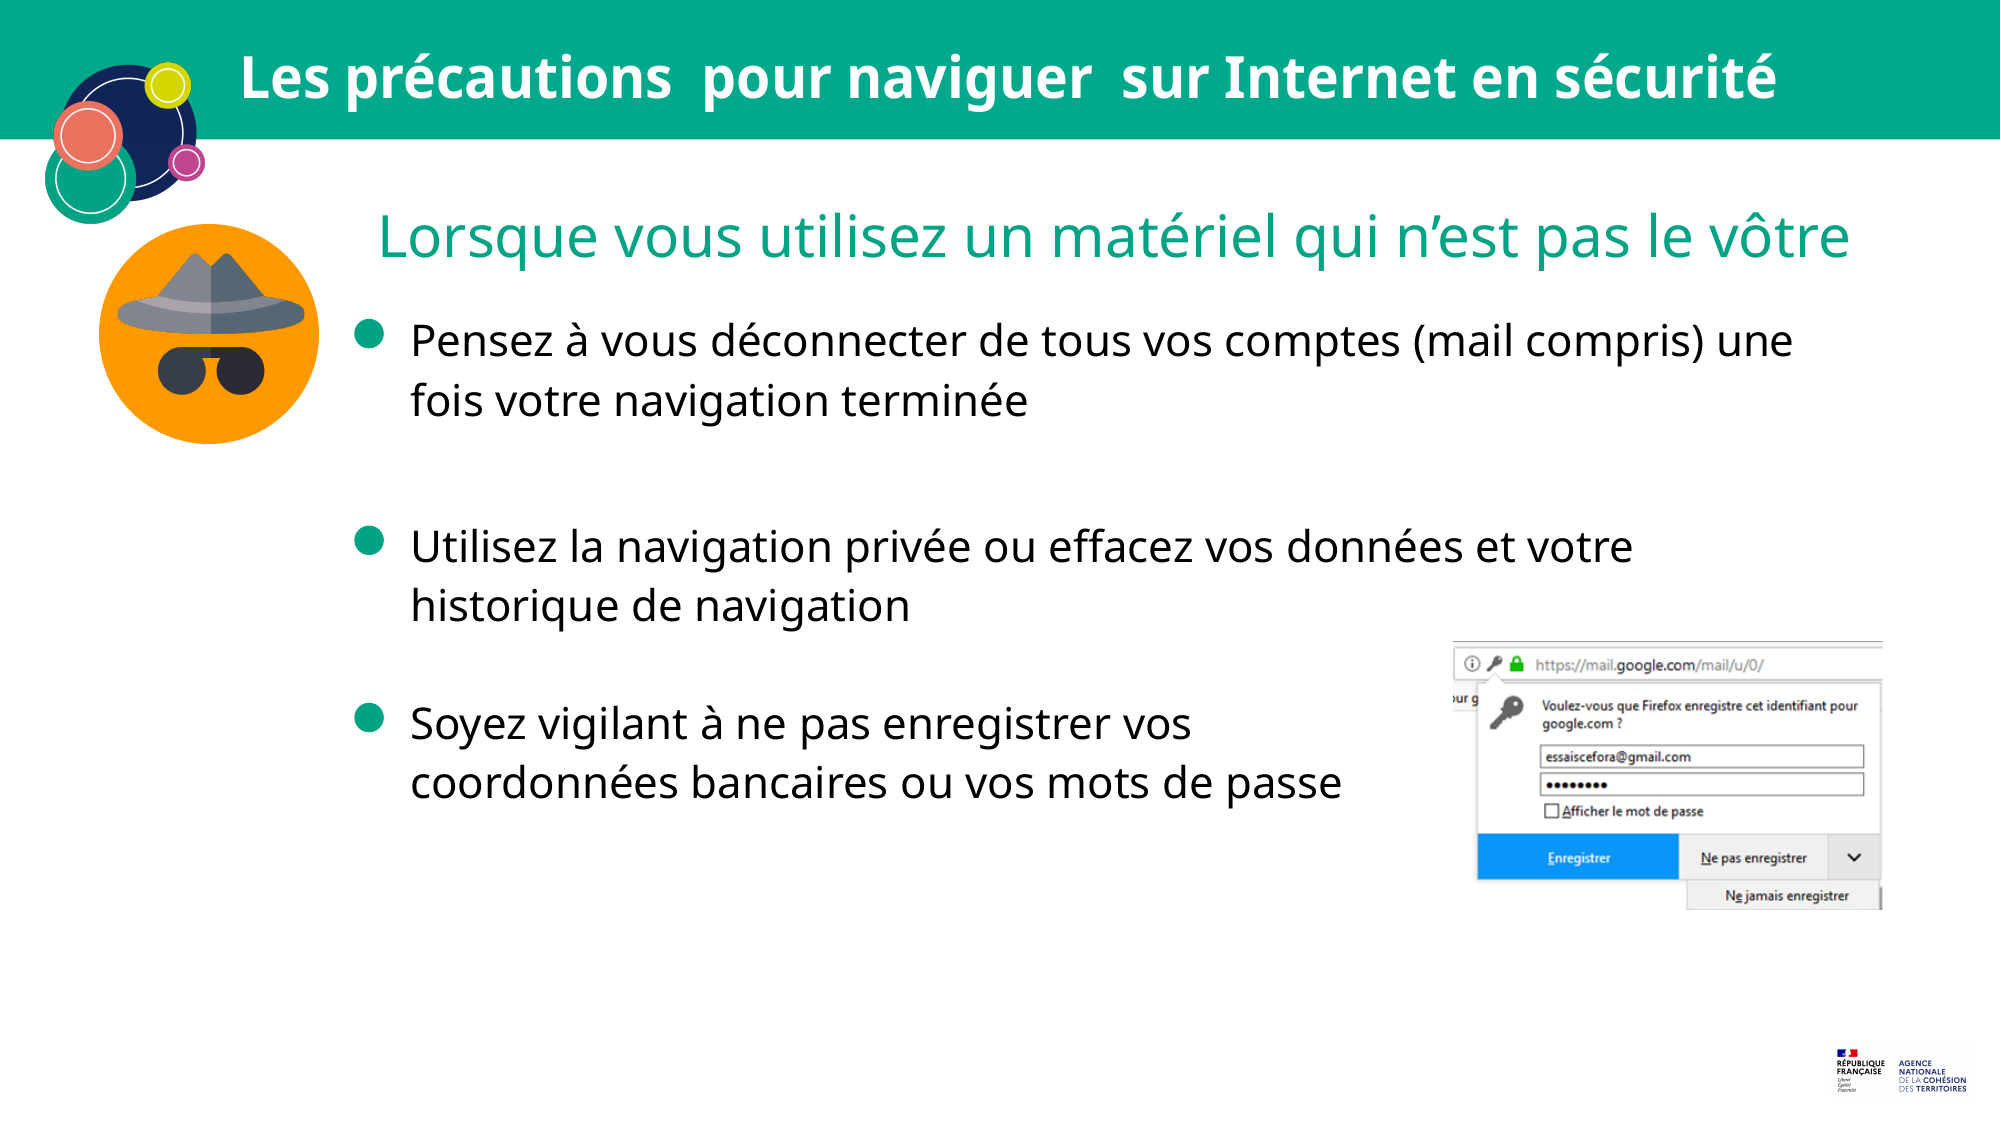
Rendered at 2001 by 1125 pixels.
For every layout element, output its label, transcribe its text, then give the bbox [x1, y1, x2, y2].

text_box Soyez vigilant à ne pas enregistrer vos coordonnées bancaires ou vos mots de passe [395, 685, 1441, 802]
text_box Utilisez la navigation privée ou effacez vos données et votre historique de navigation [395, 507, 1861, 625]
picture [45, 62, 319, 444]
text_box Lorsque vous utilisez un matériel qui n’est pas le vôtre [330, 187, 1914, 284]
picture [1452, 640, 1883, 910]
text_box Pensez à vous déconnecter de tous vos comptes (mail compris) une fois votre navigation terminée [395, 302, 1849, 419]
text_box Les précautions pour naviguer sur Internet en sécurité [224, 33, 1960, 189]
picture [1830, 1042, 1973, 1099]
